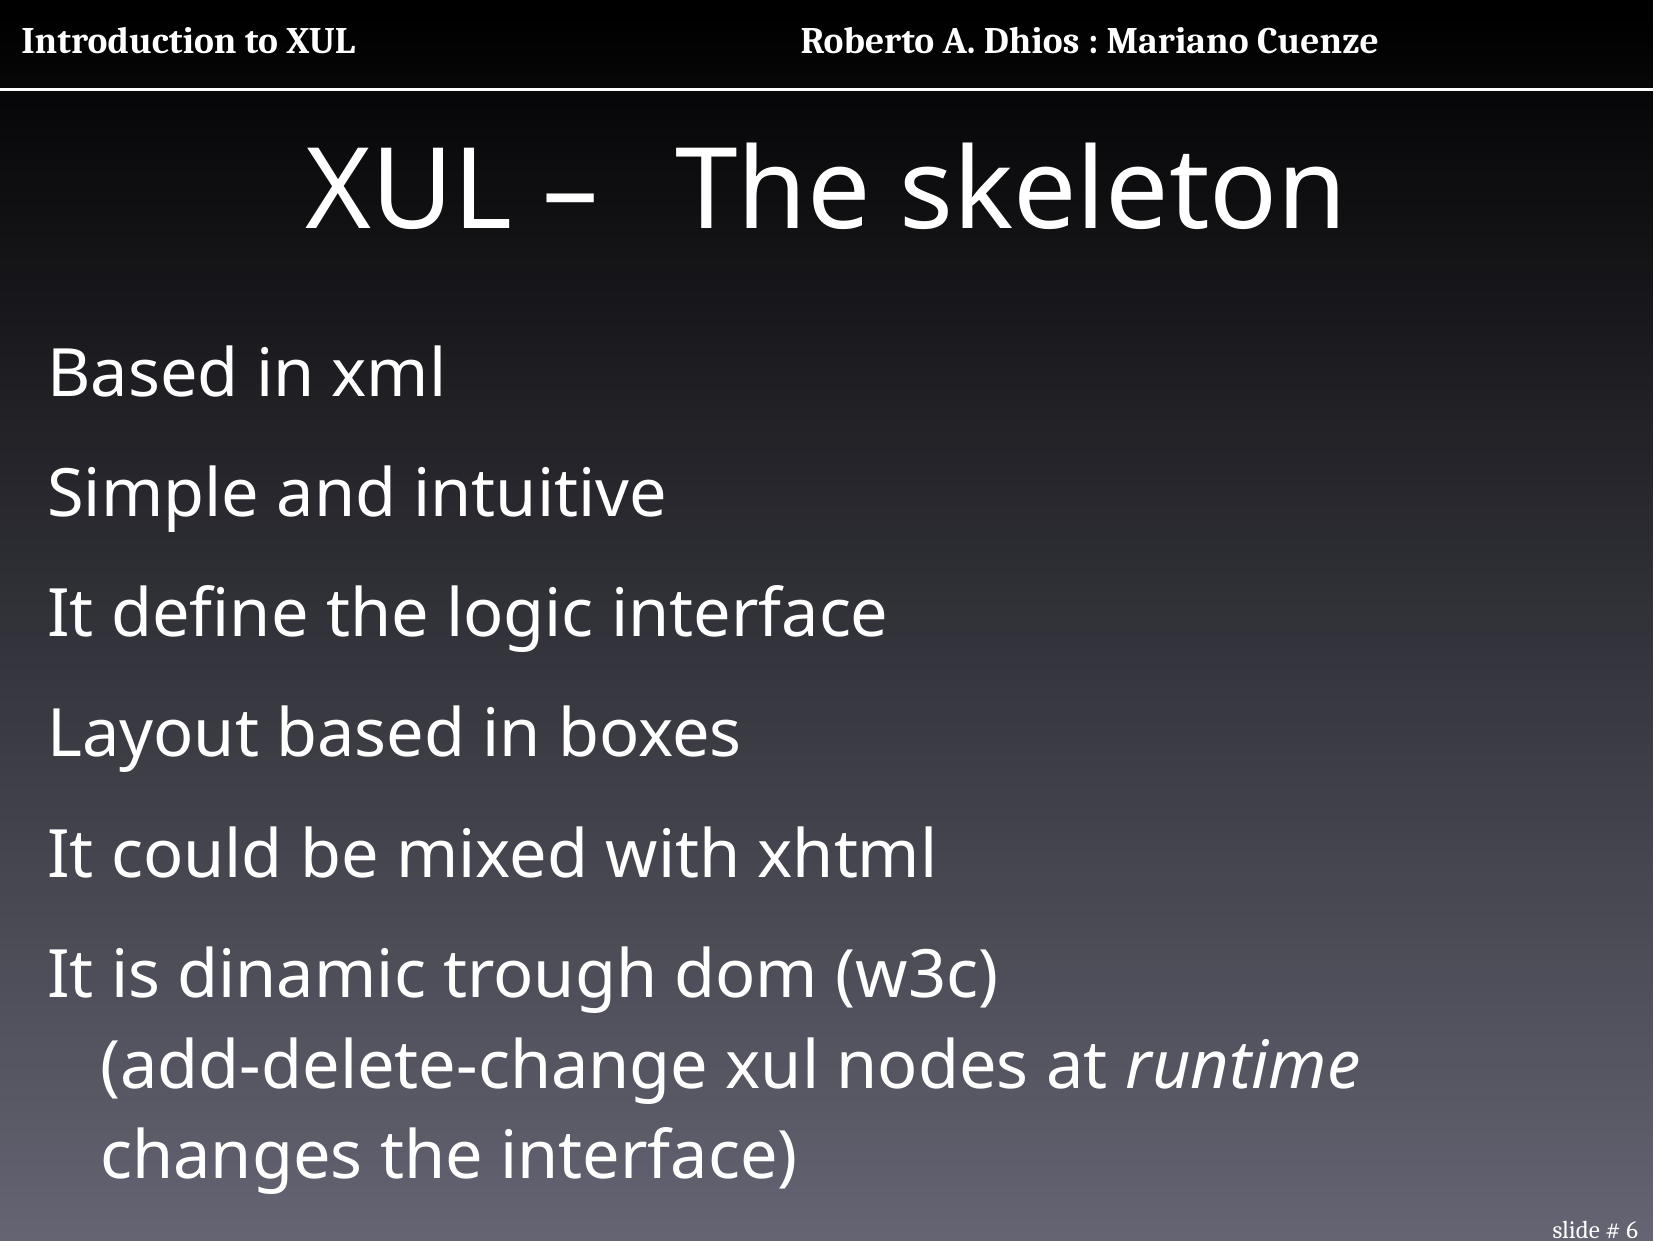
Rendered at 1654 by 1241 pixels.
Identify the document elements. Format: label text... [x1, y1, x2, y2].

title XUL – The skeleton [29, 91, 1625, 281]
list Based in xml Simple and intuitive It define the logic interface Layout based in boxes It could be mixed with xhtml It is dinamic trough dom (w3c) (add-delete-change xul nodes at runtime changes the interface) [29, 324, 1625, 1095]
text_box Introduction to XUL Roberto A. Dhios : Mariano Cuenze [6, 12, 1653, 71]
